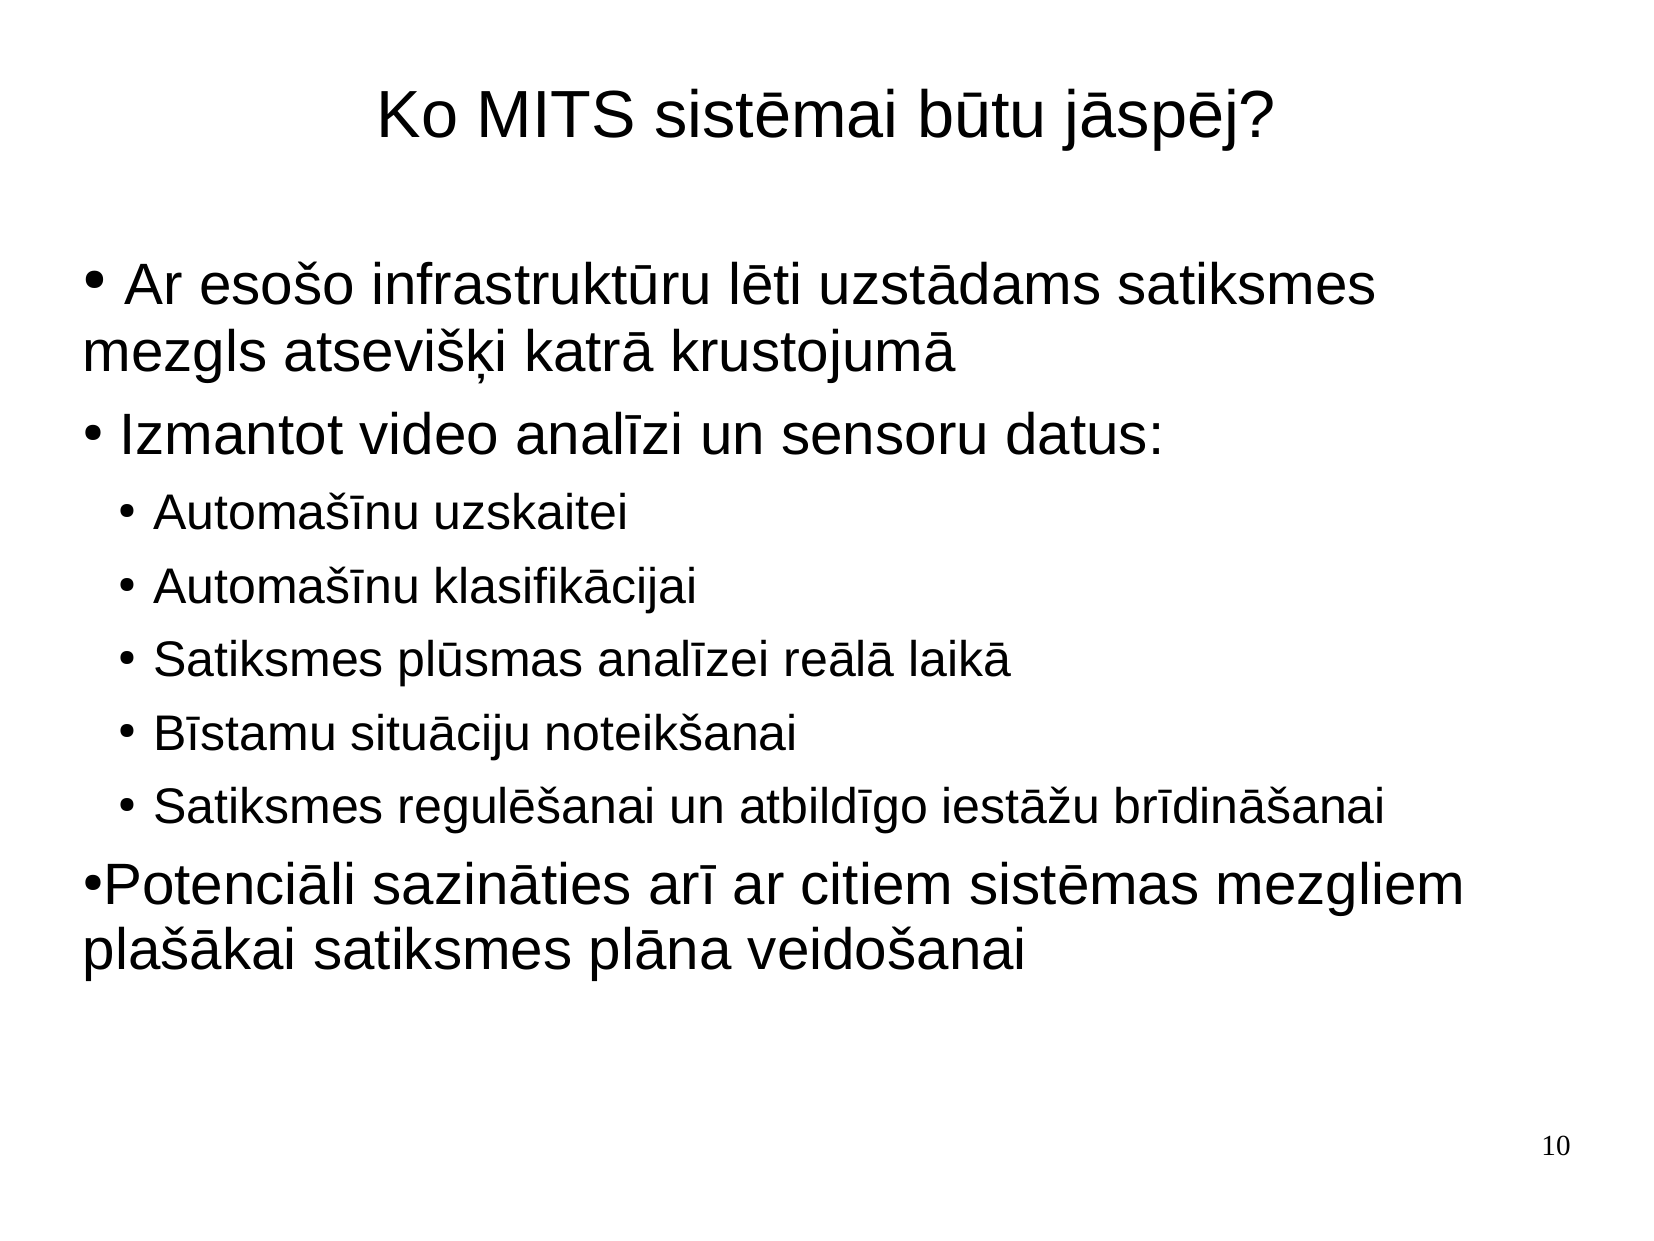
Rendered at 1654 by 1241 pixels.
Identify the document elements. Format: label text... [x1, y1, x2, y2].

subtitle Ko MITS sistēmai būtu jāspēj? Ar esošo infrastruktūru lēti uzstādams satiksmes mezgls atsevišķi katrā krustojumā Izmantot video analīzi un sensoru datus: Automašīnu uzskaitei Automašīnu klasifikācijai Satiksmes plūsmas analīzei reālā laikā Bīstamu situāciju noteikšanai Satiksmes regulēšanai un atbildīgo iestāžu brīdināšanai Potenciāli sazināties arī ar citiem sistēmas mezgliem plašākai satiksmes plāna veidošanai [82, 49, 1571, 1010]
